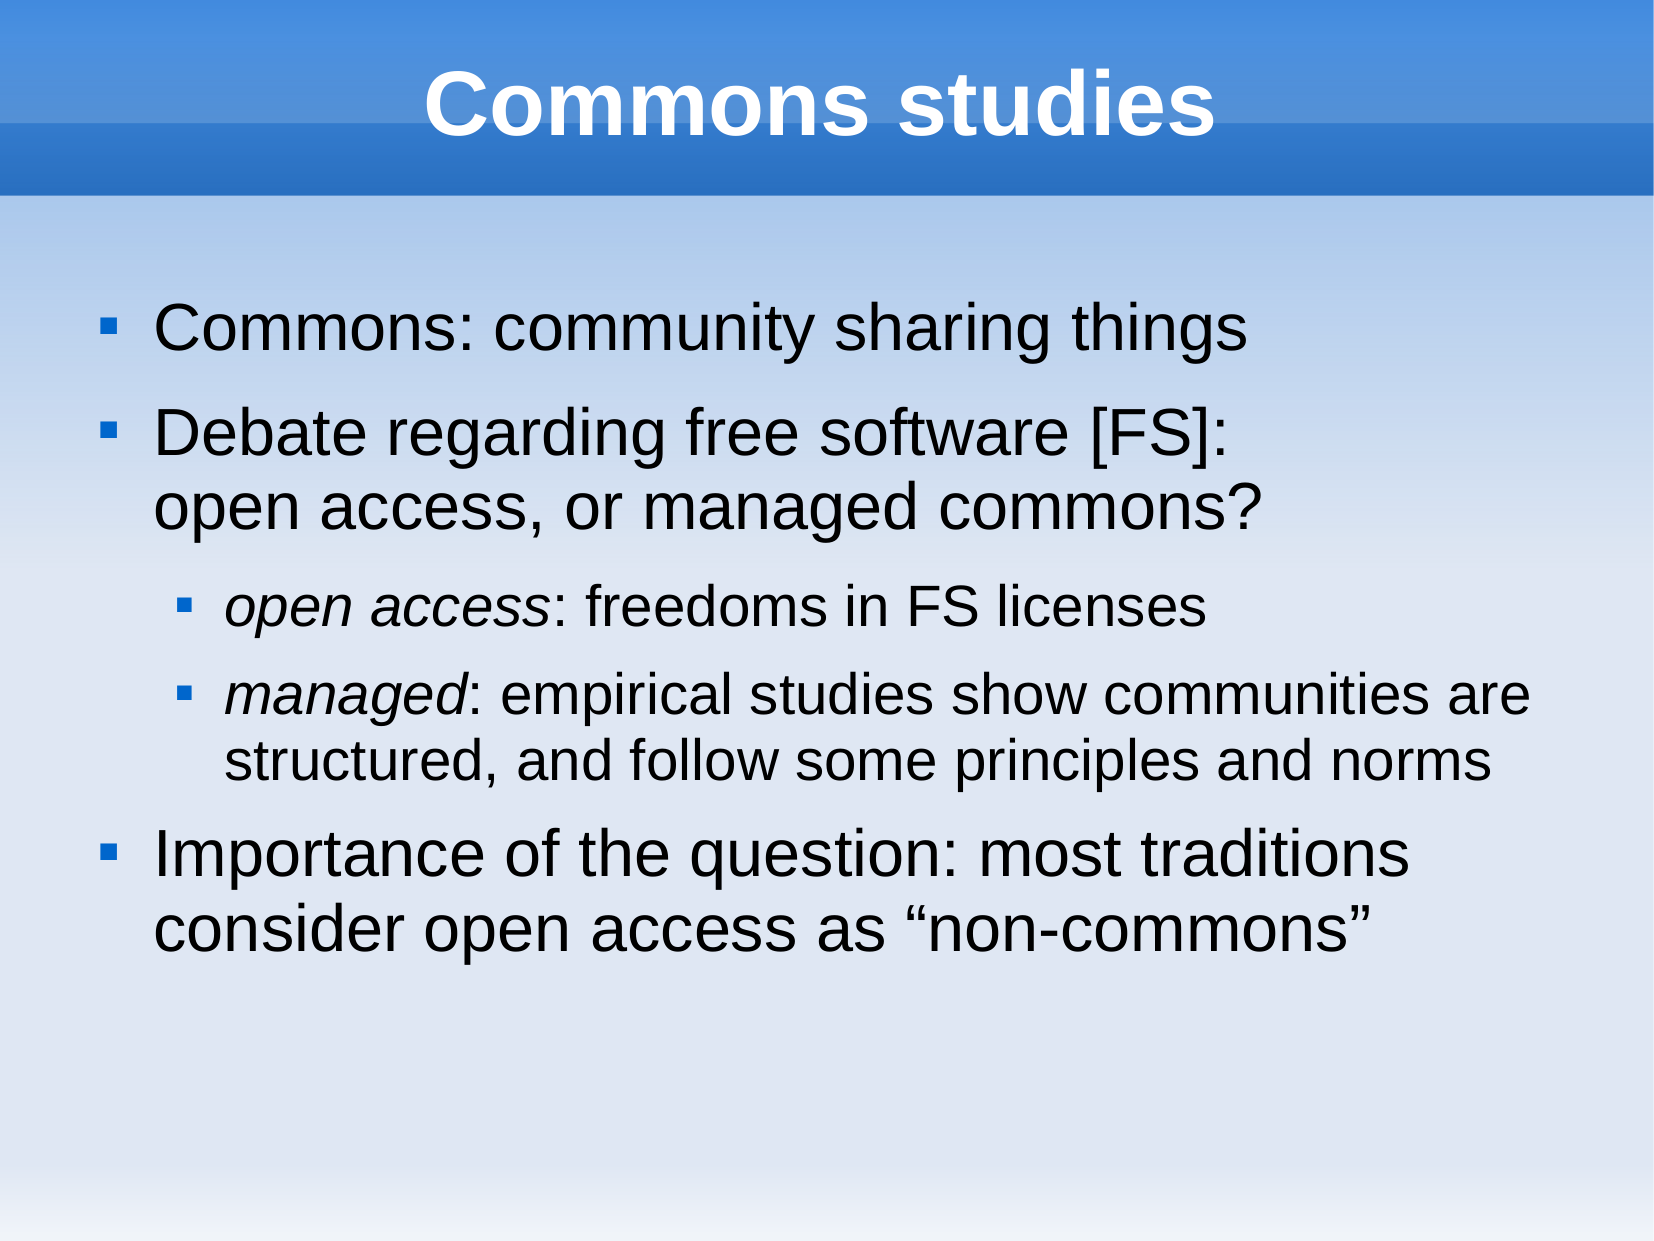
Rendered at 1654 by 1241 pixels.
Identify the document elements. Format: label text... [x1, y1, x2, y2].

picture [0, 0, 1654, 1241]
list Commons: community sharing things Debate regarding free software [FS]: open access, or managed commons? open access: freedoms in FS licenses managed: empirical studies show communities are structured, and follow some principles and norms Importance of the question: most traditions consider open access as “non-commons” [82, 290, 1571, 1094]
title Commons studies [76, 0, 1565, 208]
